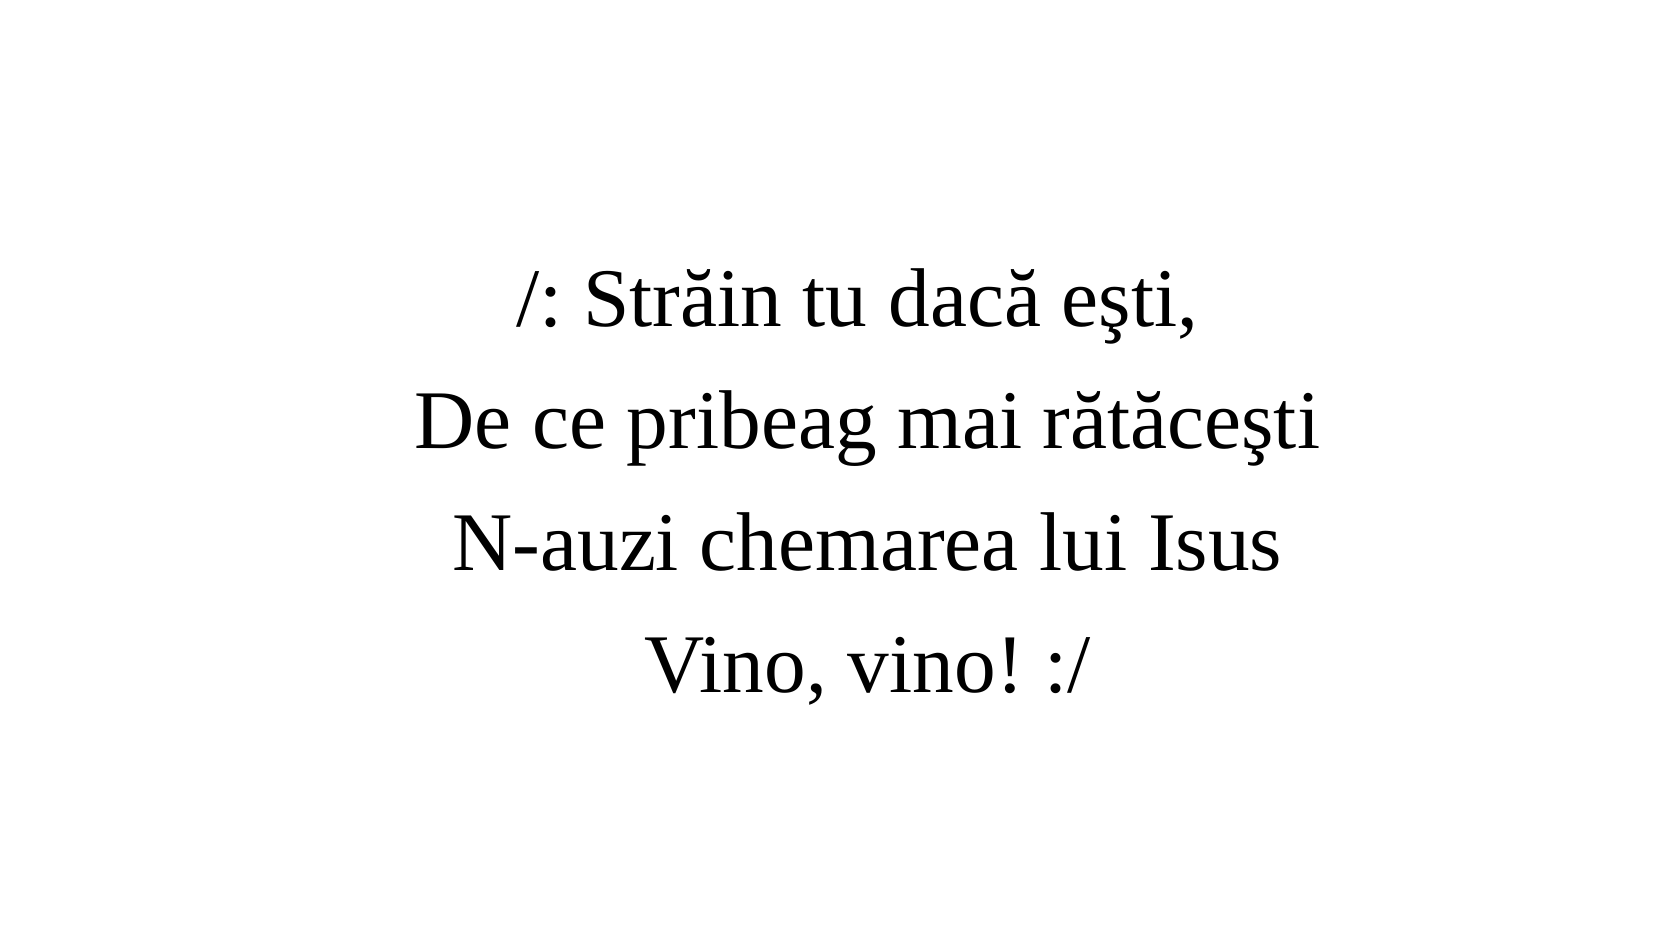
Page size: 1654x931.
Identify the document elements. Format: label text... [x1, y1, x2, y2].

subtitle /: Străin tu dacă eşti, De ce pribeag mai rătăceşti N-auzi chemarea lui Isus Vino, vino! :/ [153, 239, 1583, 713]
